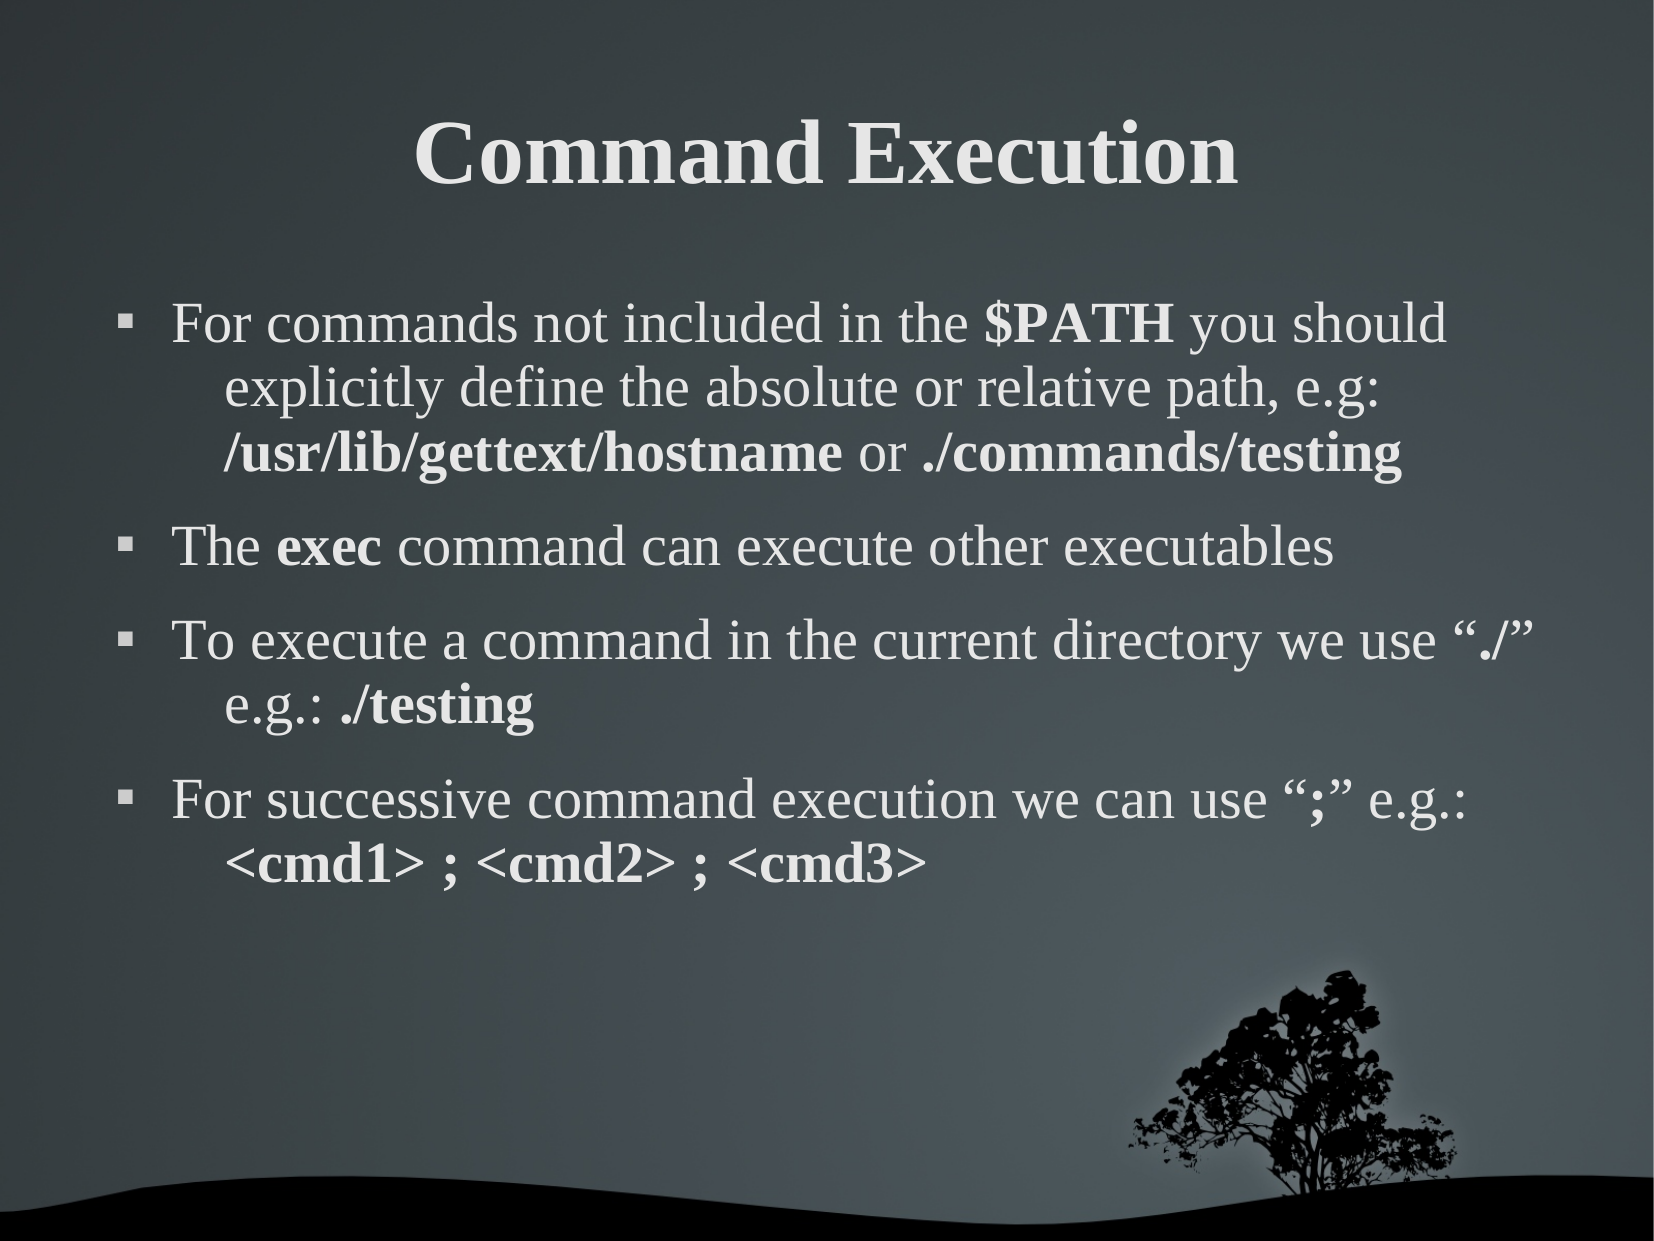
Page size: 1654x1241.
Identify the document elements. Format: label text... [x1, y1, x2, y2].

title Command Execution [82, 49, 1571, 257]
list For commands not included in the $PATH you should explicitly define the absolute or relative path, e.g: /usr/lib/gettext/hostname or ./commands/testing The exec command can execute other executables To execute a command in the current directory we use “./” e.g.: ./testing For successive command execution we can use “;” e.g.: <cmd1> ; <cmd2> ; <cmd3> [82, 290, 1571, 1241]
picture [0, 0, 1654, 1241]
